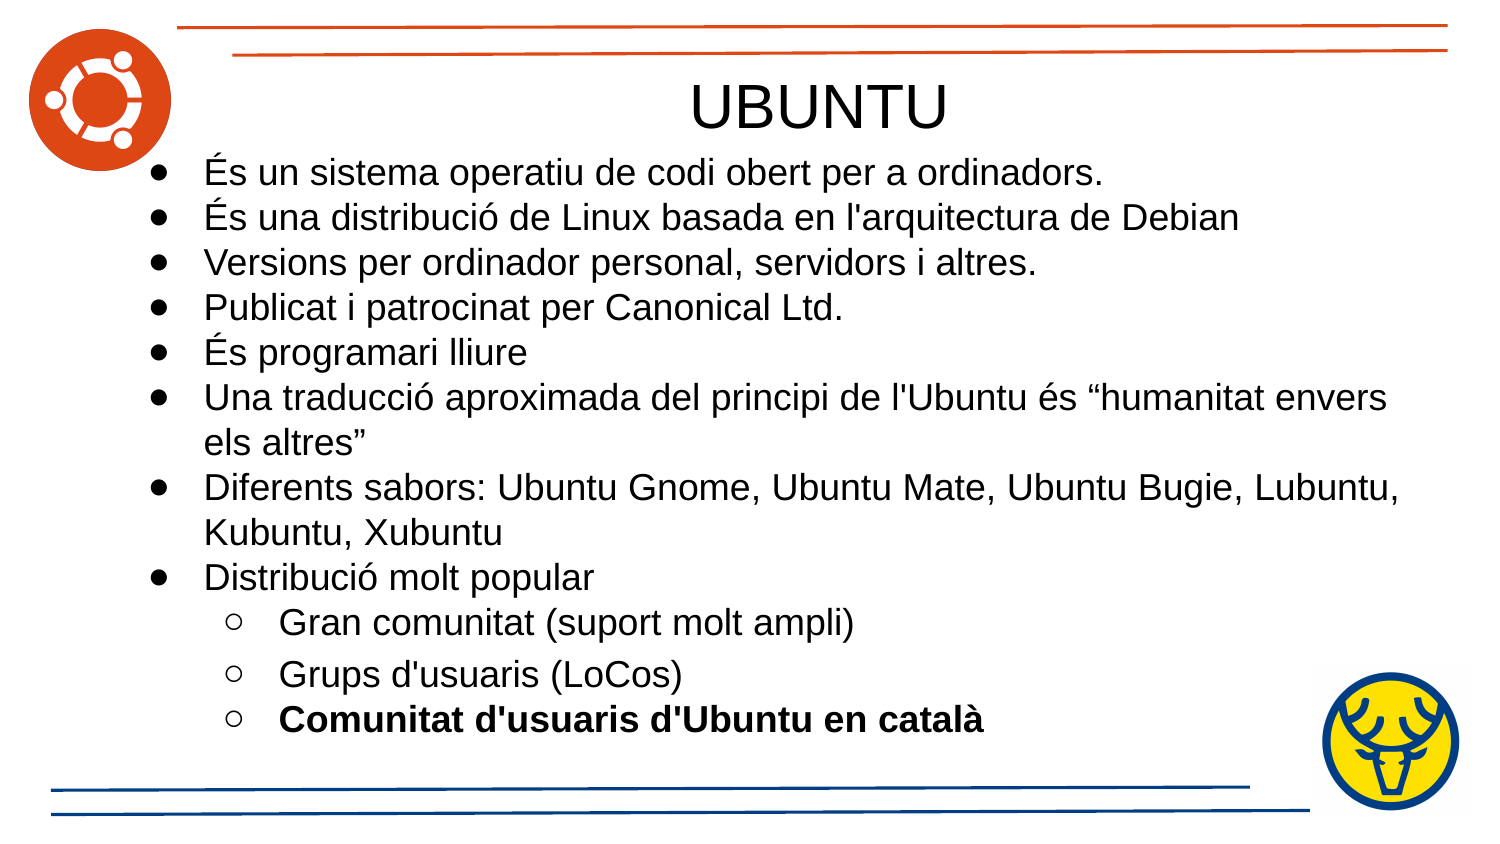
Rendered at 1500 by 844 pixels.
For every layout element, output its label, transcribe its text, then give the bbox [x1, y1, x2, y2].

picture [29, 29, 171, 171]
picture [1310, 664, 1471, 818]
title UBUNTU [190, 63, 1449, 156]
text_box És un sistema operatiu de codi obert per a ordinadors. És una distribució de Linux basada en l'arquitectura de Debian Versions per ordinador personal, servidors i altres. Publicat i patrocinat per Canonical Ltd. És programari lliure Una traducció aproximada del principi de l'Ubuntu és “humanitat envers els altres” Diferents sabors: Ubuntu Gnome, Ubuntu Mate, Ubuntu Bugie, Lubuntu, Kubuntu, Xubuntu Distribució molt popular Gran comunitat (suport molt ampli) Grups d'usuaris (LoCos) Comunitat d'usuaris d'Ubuntu en català [113, 133, 1426, 758]
